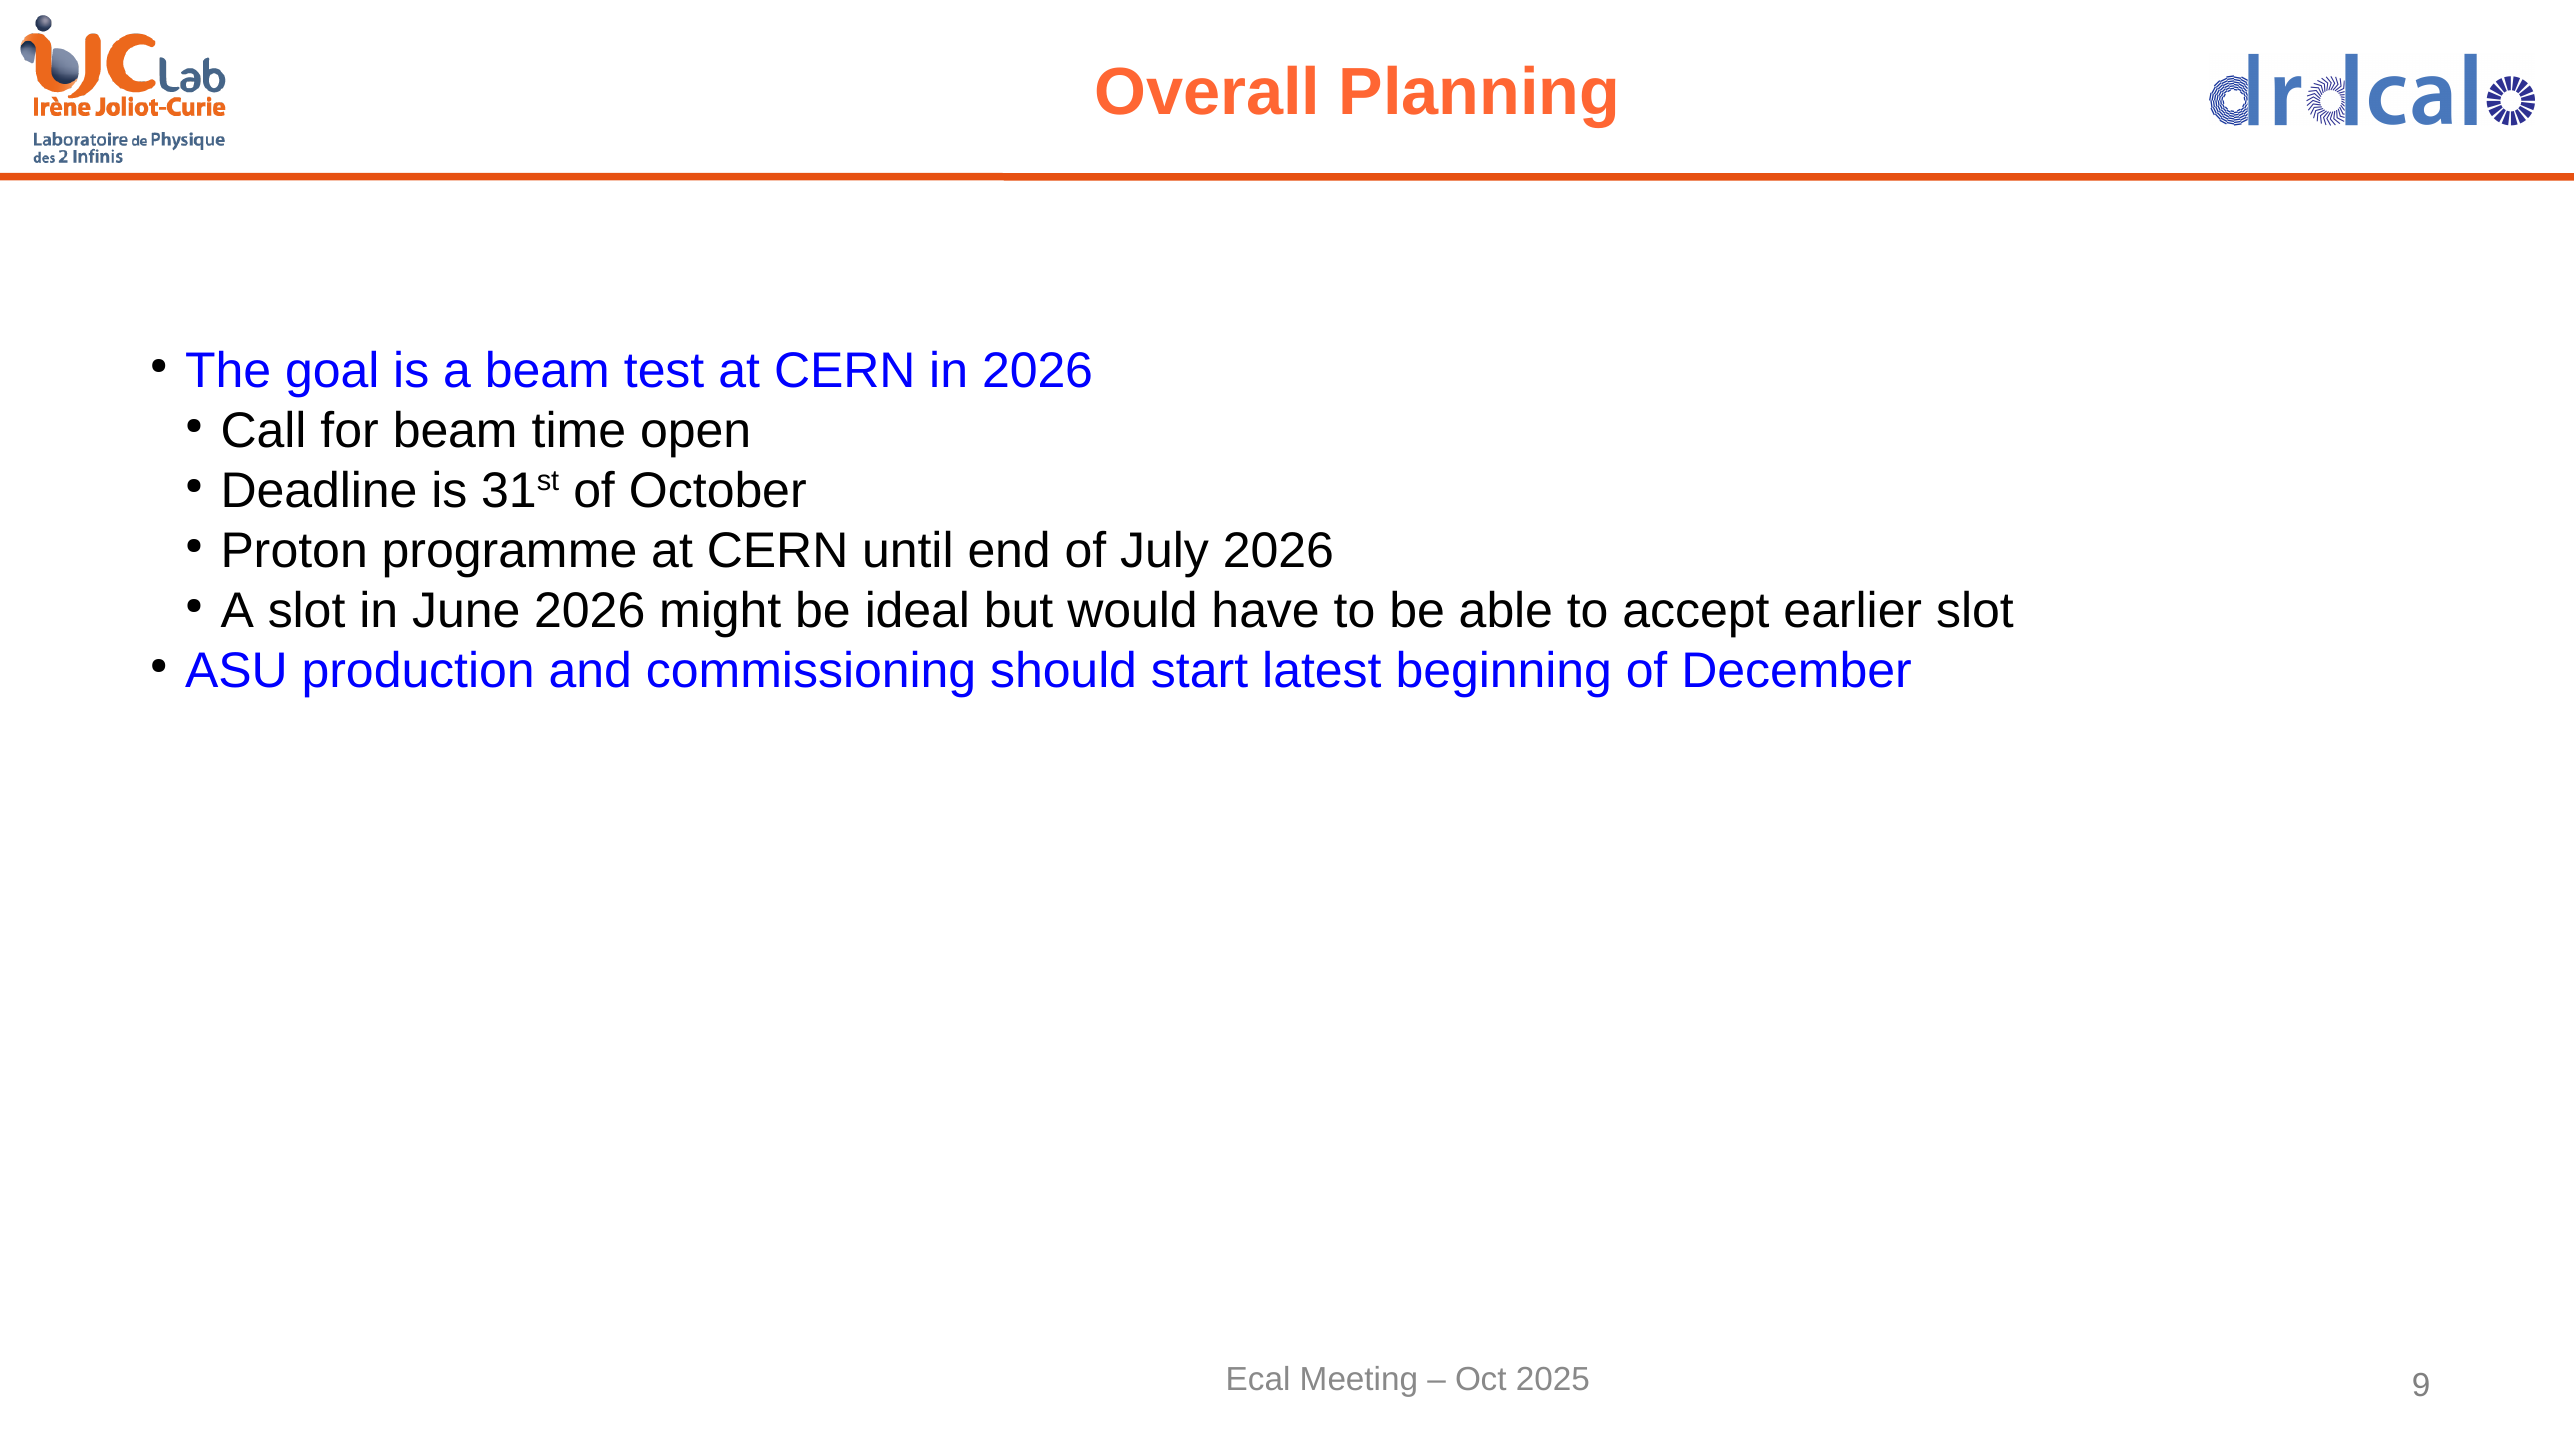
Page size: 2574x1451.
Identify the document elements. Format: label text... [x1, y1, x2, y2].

picture [2431, 53, 2535, 126]
text_box The goal is a beam test at CERN in 2026 Call for beam time open Deadline is 31st of October Proton programme at CERN until end of July 2026 A slot in June 2026 might be ideal but would have to be able to accept earlier slot ASU production and commissioning should start latest beginning of December [135, 330, 2032, 705]
title Overall Planning [285, 31, 2431, 144]
picture [4, 0, 241, 178]
